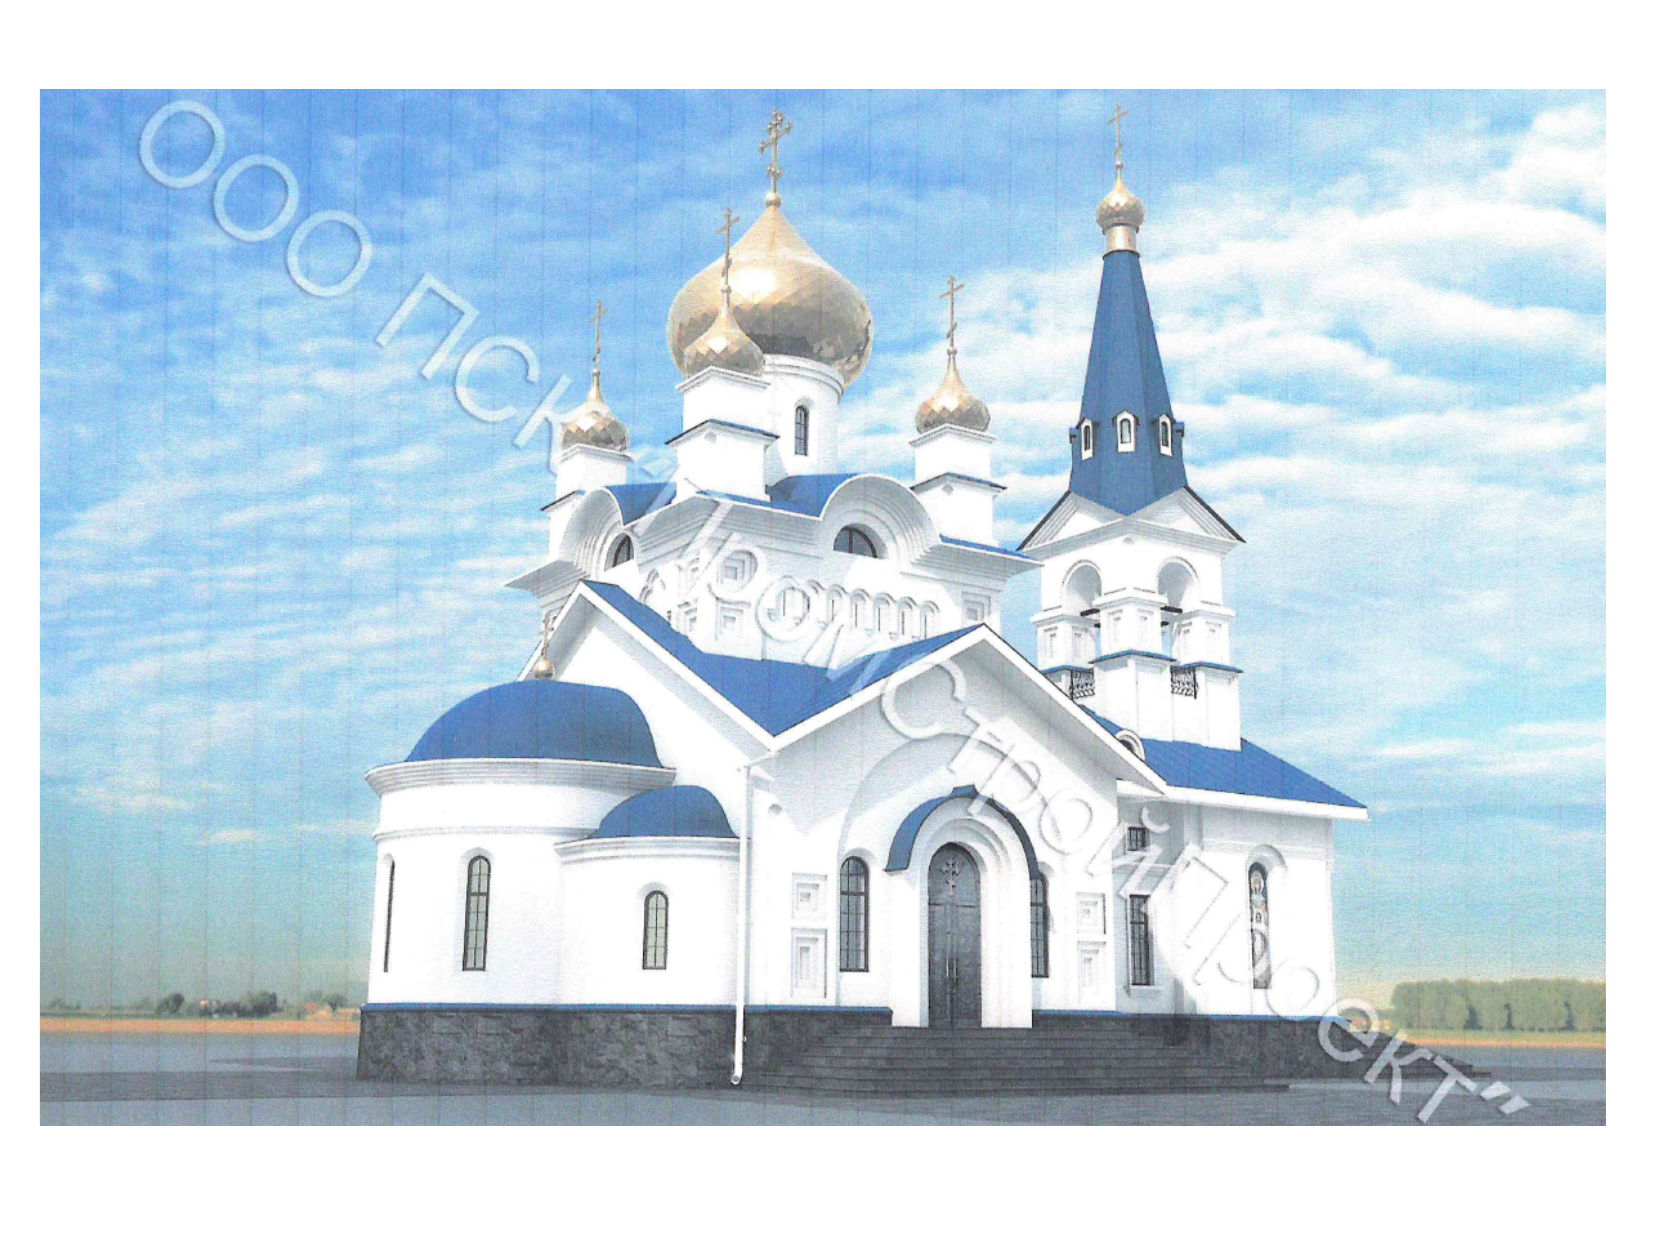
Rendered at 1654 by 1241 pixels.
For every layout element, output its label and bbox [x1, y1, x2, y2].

picture [39, 89, 1606, 1126]
